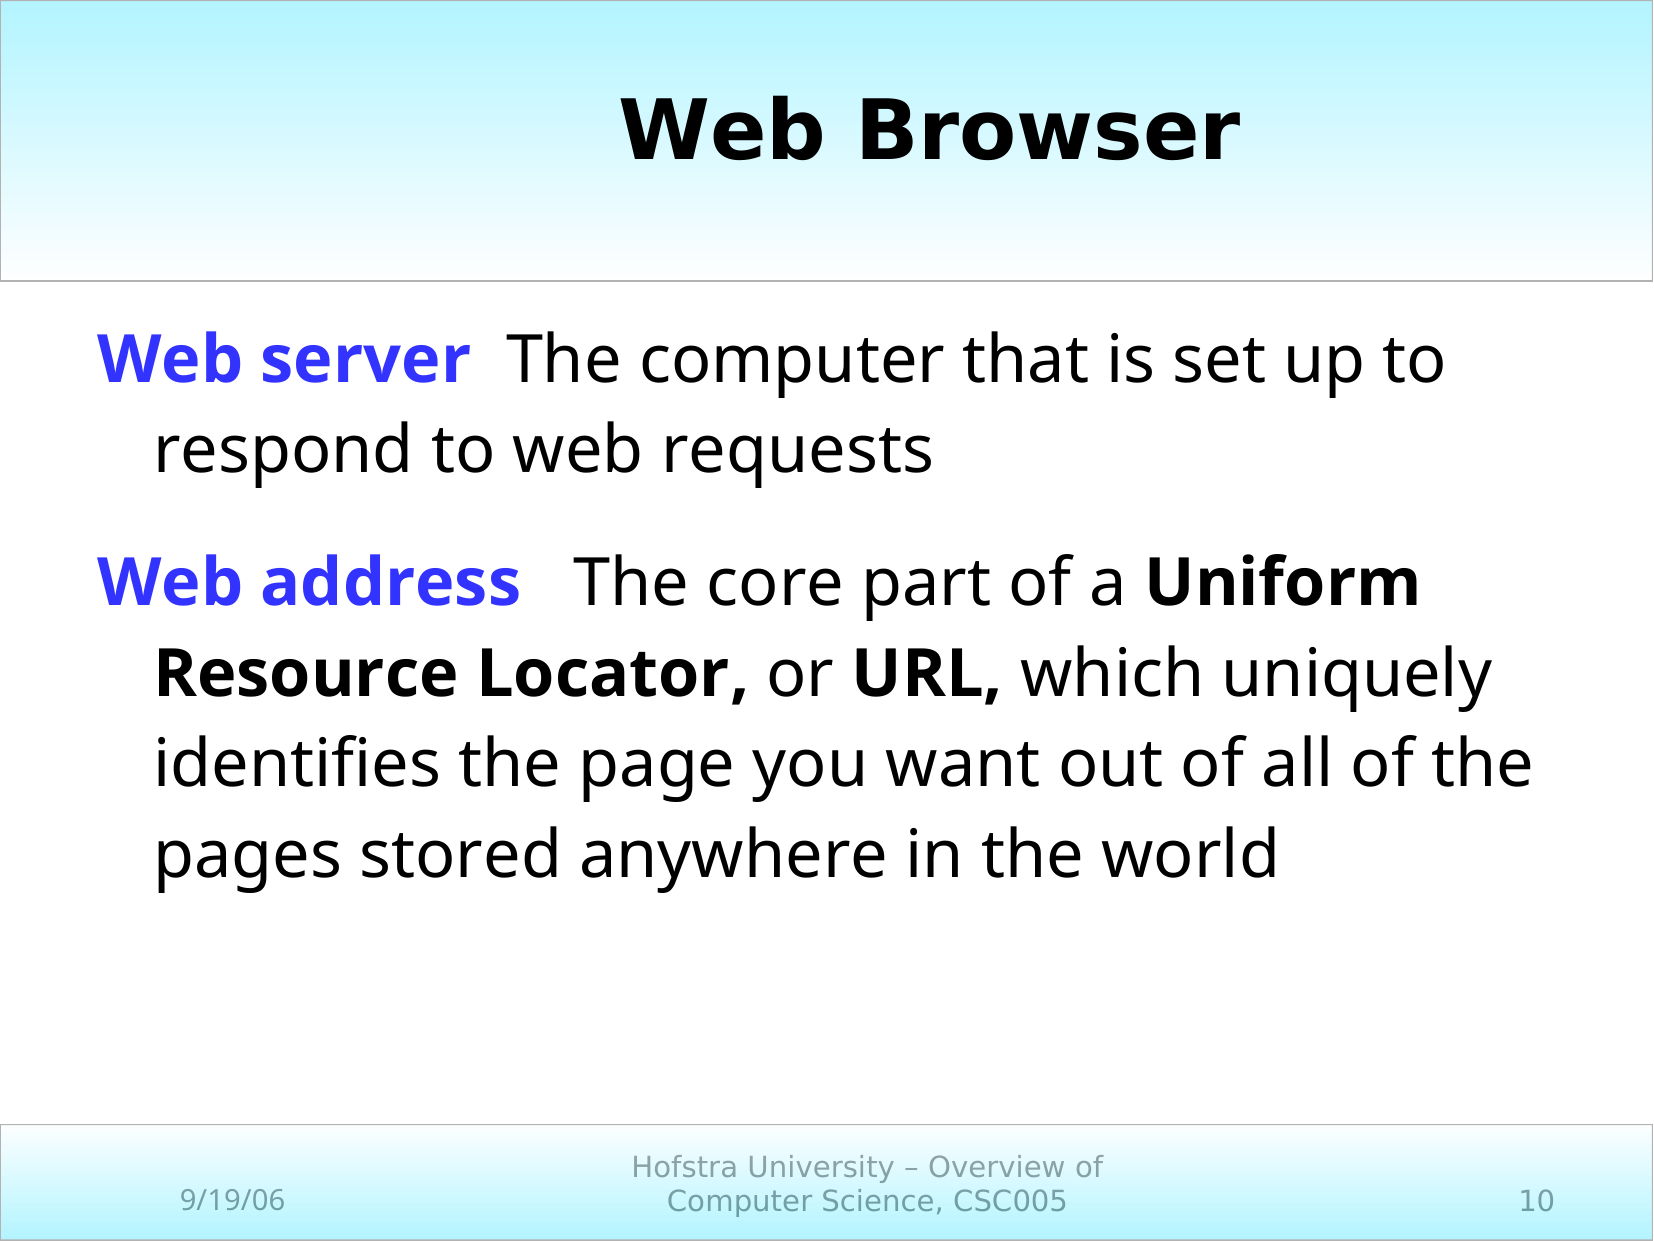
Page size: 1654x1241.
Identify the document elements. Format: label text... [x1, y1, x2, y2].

title Web Browser [247, 27, 1612, 235]
list Web server The computer that is set up to respond to web requests Web address The core part of a Uniform Resource Locator, or URL, which uniquely identifies the page you want out of all of the pages stored anywhere in the world [82, 303, 1571, 1131]
